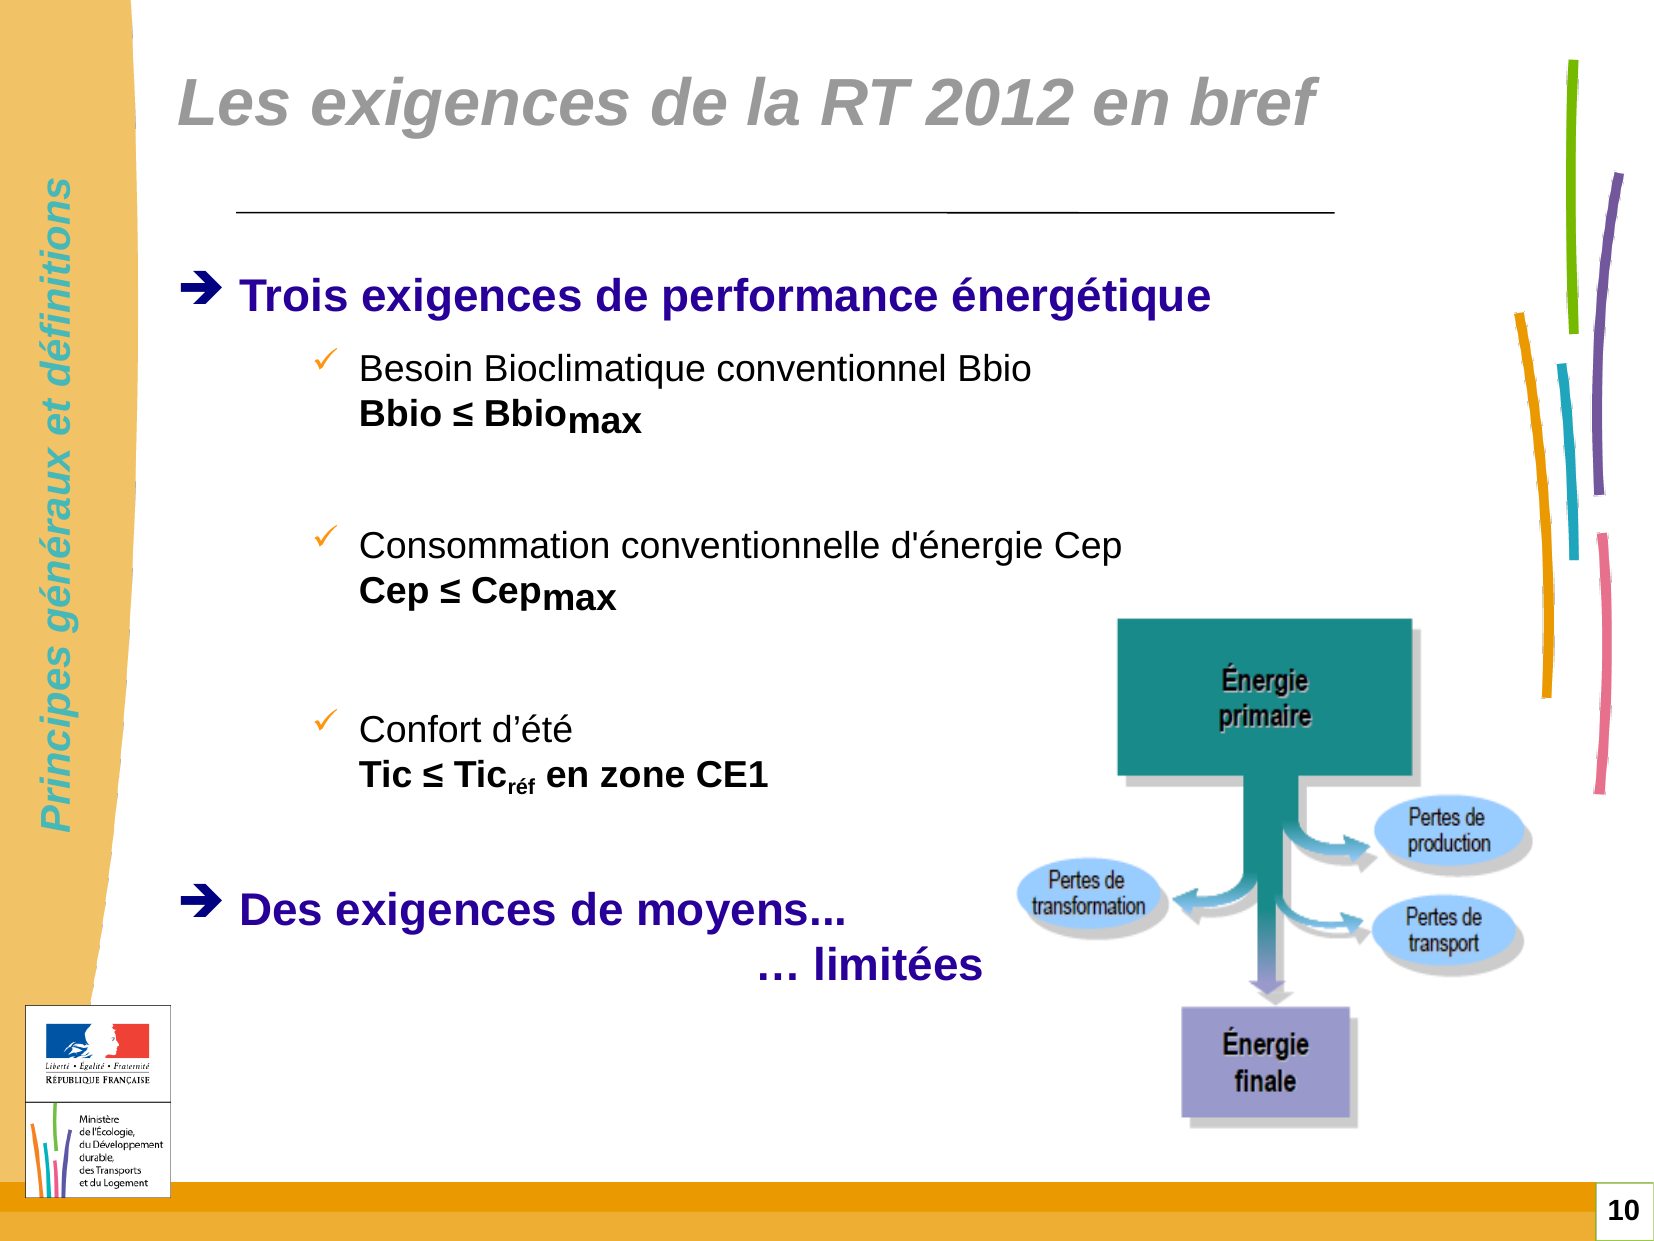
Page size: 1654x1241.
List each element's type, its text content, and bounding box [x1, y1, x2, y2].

text_box Principes généraux et définitions [11, 47, 101, 963]
picture [0, 0, 1654, 1241]
list Trois exigences de performance énergétique Besoin Bioclimatique conventionnel Bbio Bbio ≤ Bbiomax Consommation conventionnelle d'énergie Cep Cep ≤ Cepmax Confort d’été Tic ≤ Ticréf en zone CE1 Des exigences de moyens... … limitées [177, 265, 1536, 1123]
title Les exigences de la RT 2012 en bref [177, 29, 1536, 178]
